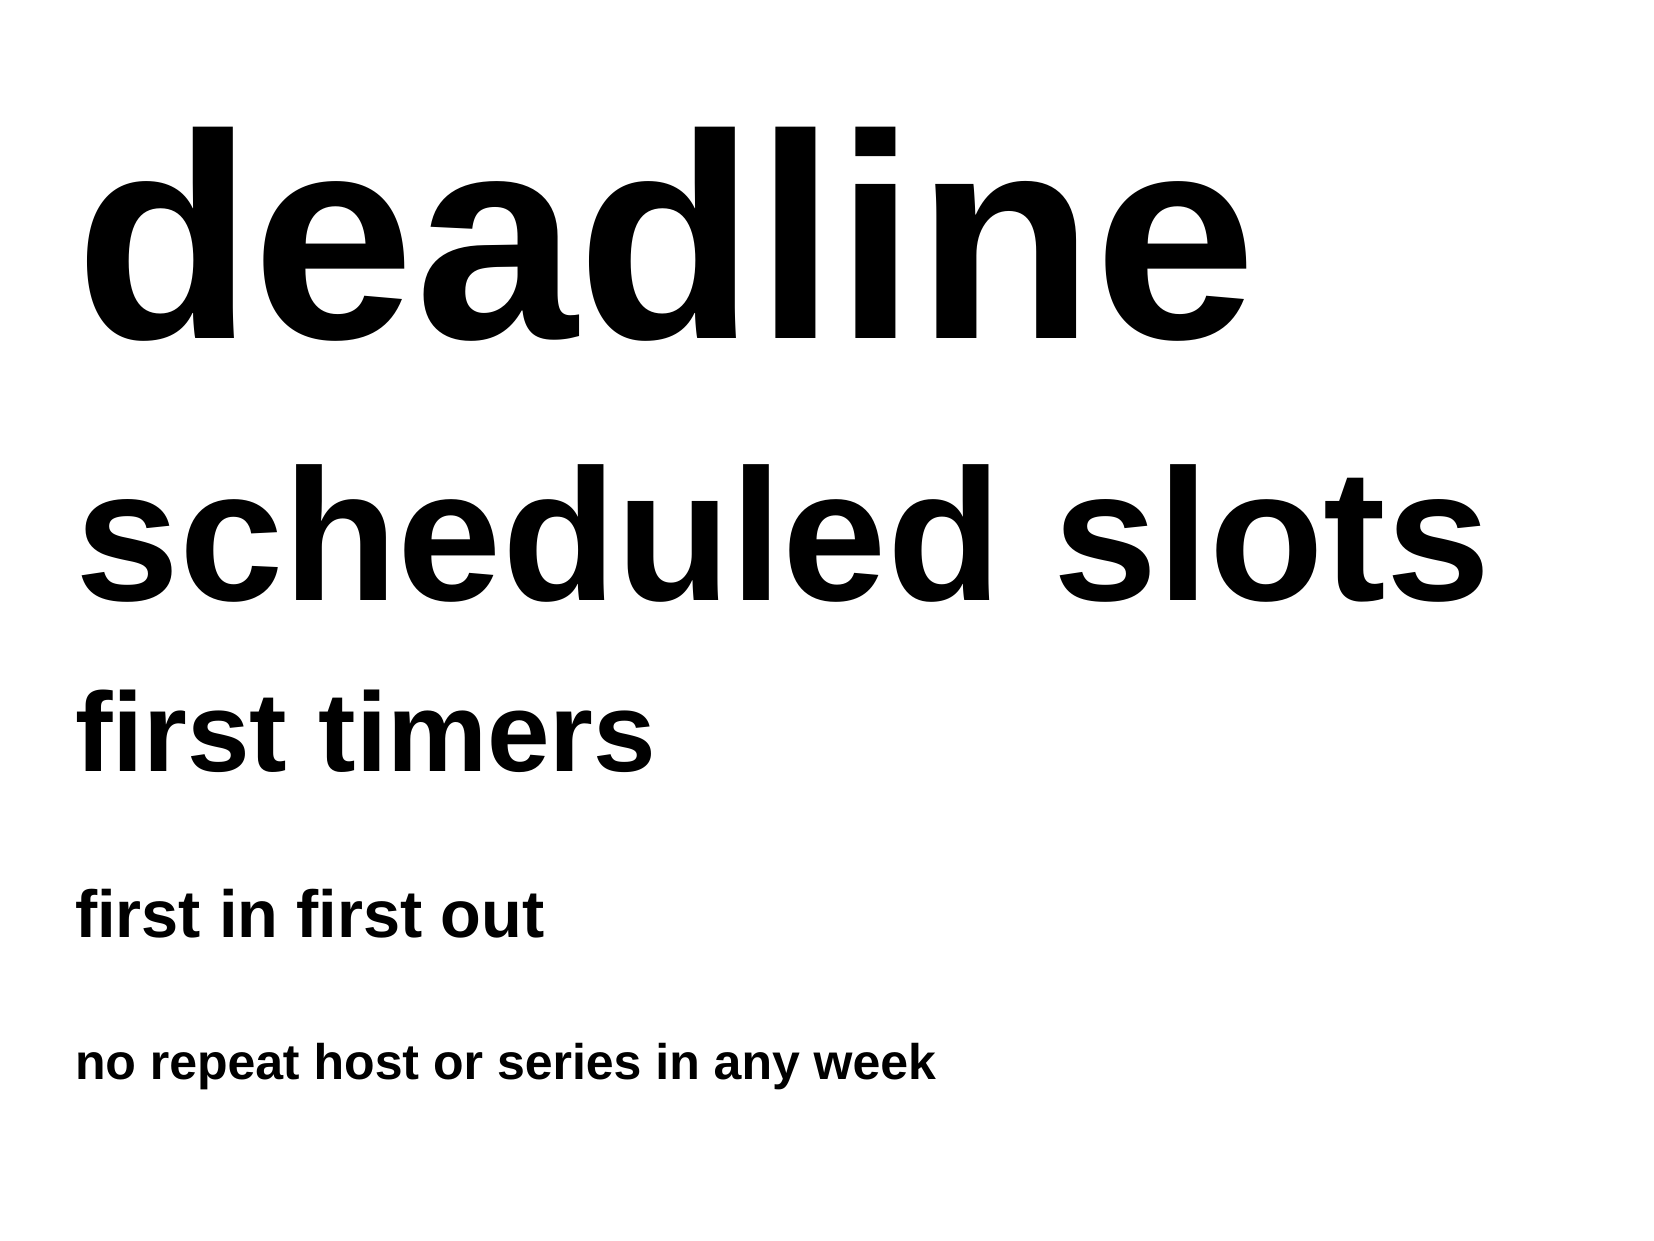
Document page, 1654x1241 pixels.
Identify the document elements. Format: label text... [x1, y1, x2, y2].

list deadline scheduled slots first timers first in first out no repeat host or series in any week [75, 75, 1576, 1091]
